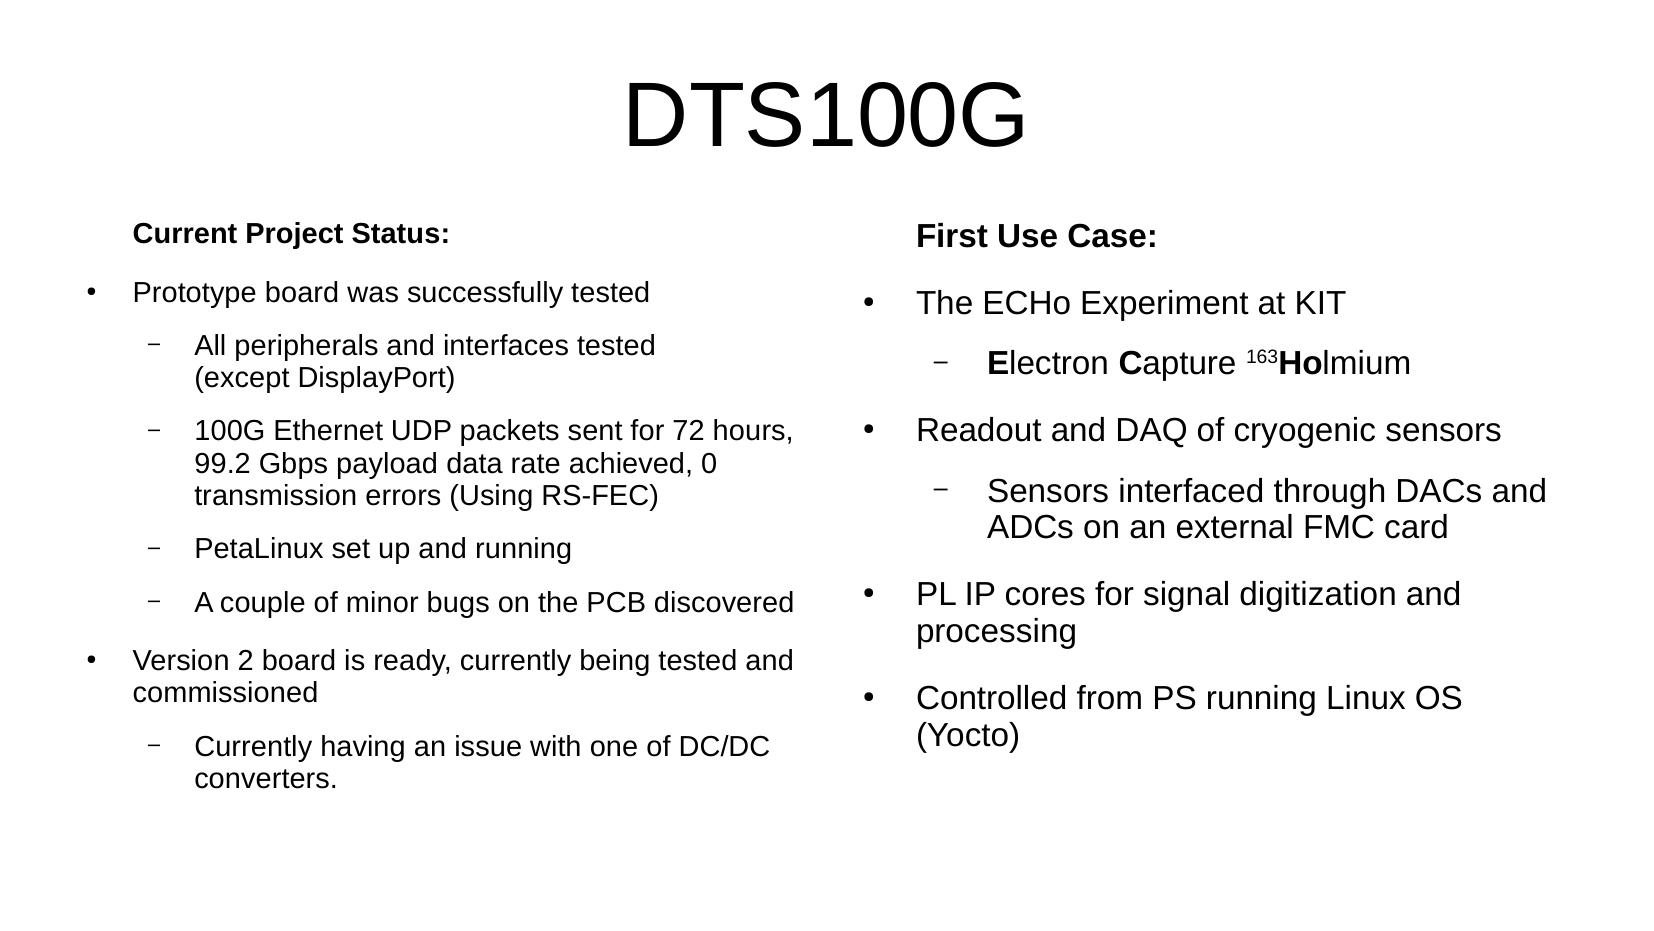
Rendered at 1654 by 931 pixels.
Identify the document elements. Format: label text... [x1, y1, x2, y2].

list First Use Case: The ECHo Experiment at KIT Electron Capture 163Holmium Readout and DAQ of cryogenic sensors Sensors interfaced through DACs and ADCs on an external FMC card PL IP cores for signal digitization and processing Controlled from PS running Linux OS (Yocto) [845, 217, 1572, 758]
list Current Project Status: Prototype board was successfully tested All peripherals and interfaces tested (except DisplayPort) 100G Ethernet UDP packets sent for 72 hours, 99.2 Gbps payload data rate achieved, 0 transmission errors (Using RS-FEC) PetaLinux set up and running A couple of minor bugs on the PCB discovered Version 2 board is ready, currently being tested and commissioned Currently having an issue with one of DC/DC converters. [71, 217, 798, 827]
title DTS100G [82, 37, 1571, 193]
